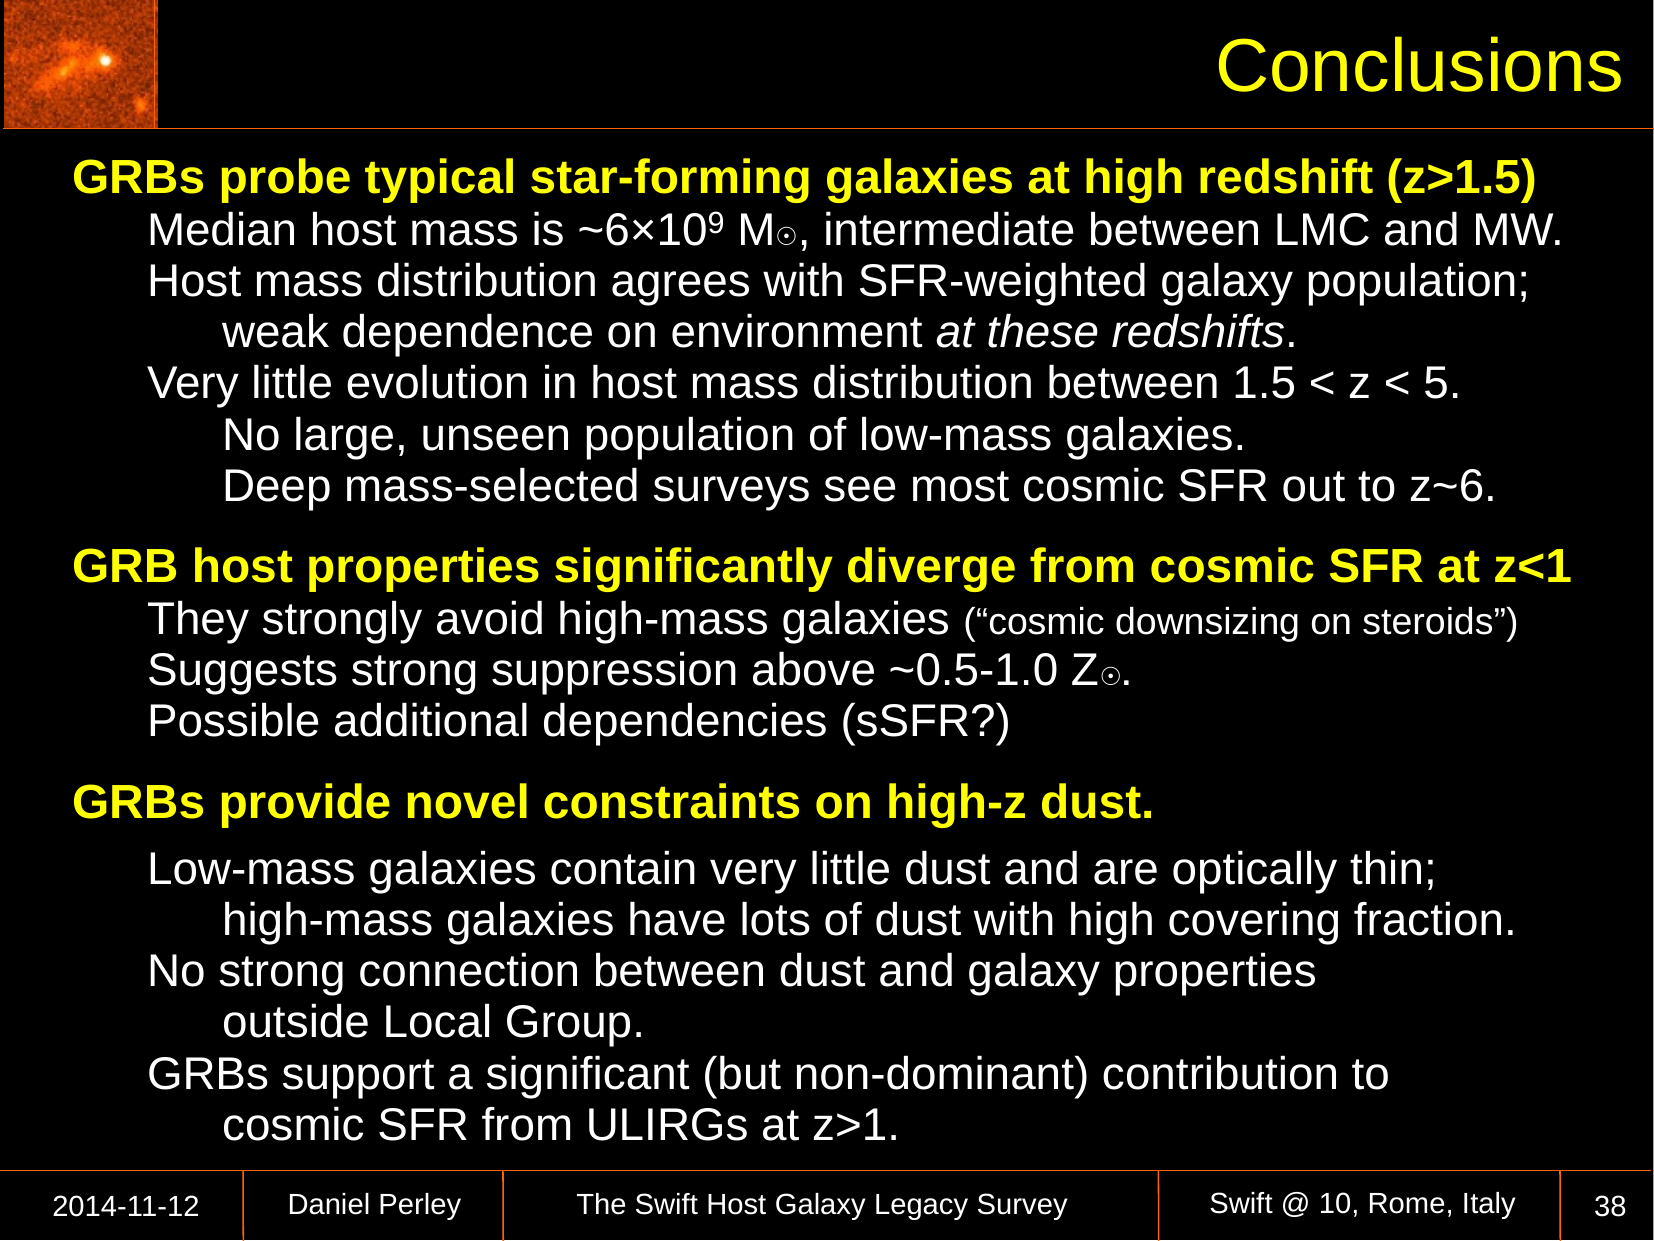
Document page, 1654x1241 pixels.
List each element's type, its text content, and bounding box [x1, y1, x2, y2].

title Conclusions [187, 15, 1624, 116]
picture [4, 0, 154, 128]
text_box GRBs probe typical star-forming galaxies at high redshift (z>1.5) Median host mass is ~6×109 M☉, intermediate between LMC and MW. Host mass distribution agrees with SFR-weighted galaxy population; weak dependence on environment at these redshifts. Very little evolution in host mass distribution between 1.5 < z < 5. No large, unseen population of low-mass galaxies. Deep mass-selected surveys see most cosmic SFR out to z~6. GRB host properties significantly diverge from cosmic SFR at z<1 They strongly avoid high-mass galaxies (“cosmic downsizing on steroids”) Suggests strong suppression above ~0.5-1.0 Z☉. Possible additional dependencies (sSFR?) GRBs provide novel constraints on high-z dust. Low-mass galaxies contain very little dust and are optically thin; high-mass galaxies have lots of dust with high covering fraction. No strong connection between dust and galaxy properties outside Local Group. GRBs support a significant (but non-dominant) contribution to cosmic SFR from ULIRGs at z>1. [57, 142, 1613, 1160]
